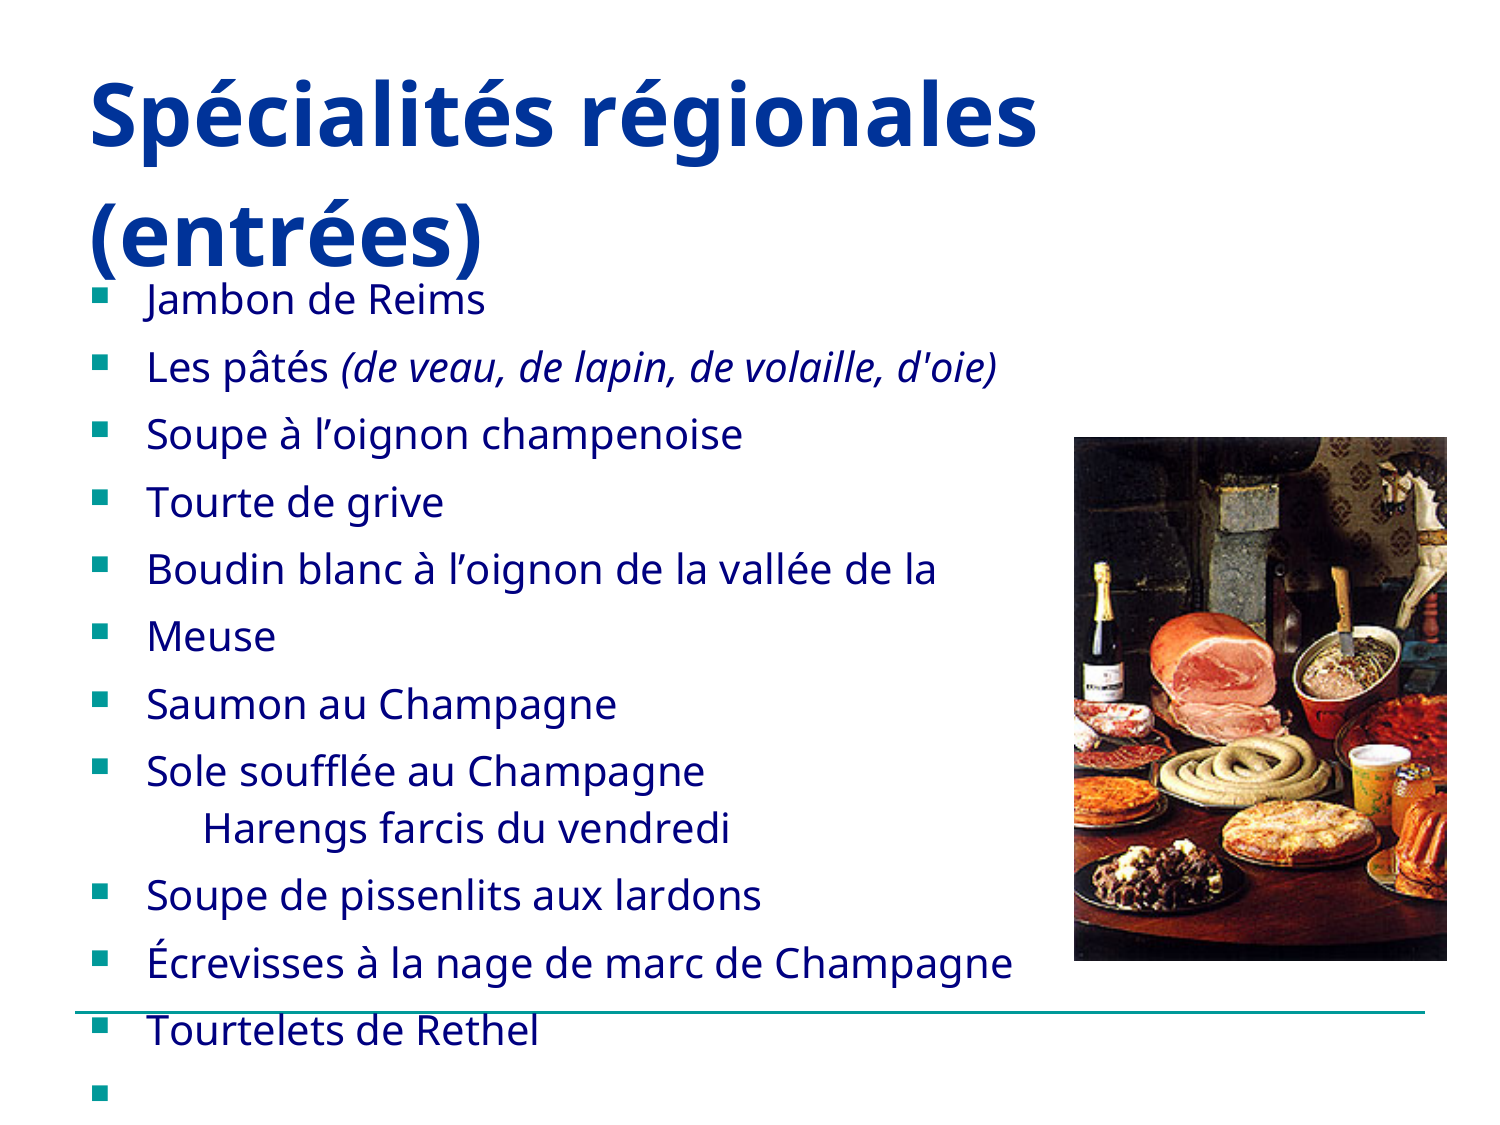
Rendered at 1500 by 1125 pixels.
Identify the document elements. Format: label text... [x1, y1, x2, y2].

title Spécialités régionales (entrées) [75, 45, 1426, 233]
picture [1074, 437, 1447, 961]
list Jambon de Reims Les pâtés (de veau, de lapin, de volaille, d'oie) Soupe à l’oignon champenoise Tourte de grive Boudin blanc à l’oignon de la vallée de la Meuse Saumon au Champagne Sole soufflée au Champagne Harengs farcis du vendredi Soupe de pissenlits aux lardons Écrevisses à la nage de marc de Champagne Tourtelets de Rethel [75, 262, 1426, 1027]
